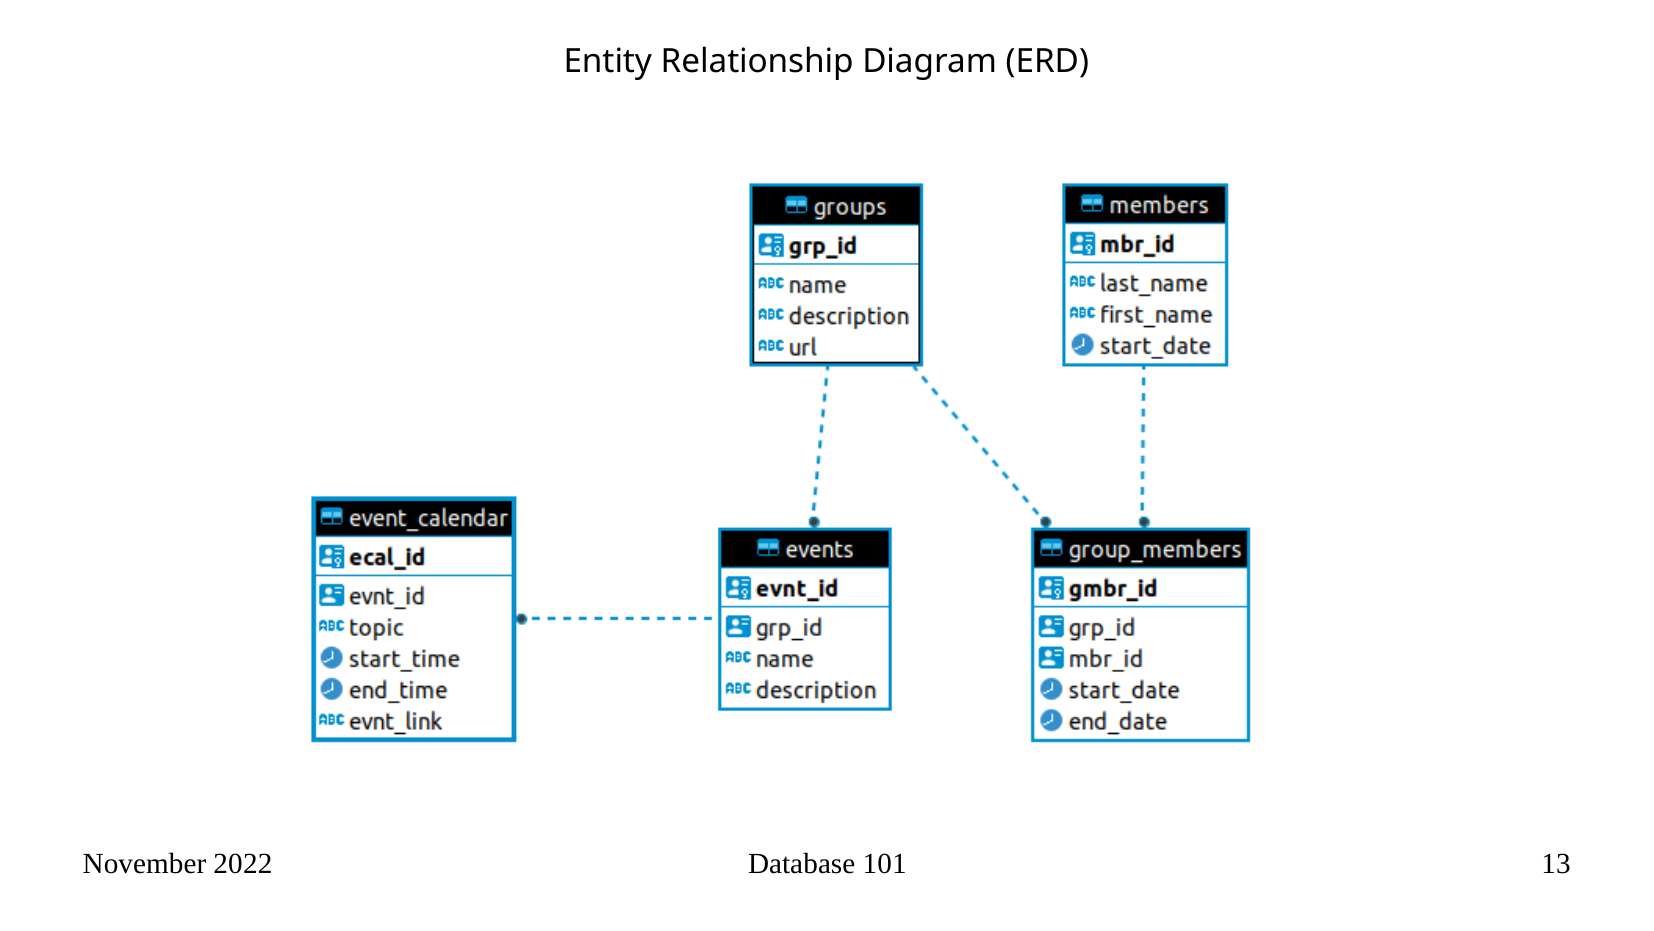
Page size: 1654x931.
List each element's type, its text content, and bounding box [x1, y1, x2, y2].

picture [296, 168, 1266, 758]
title Entity Relationship Diagram (ERD) [82, 37, 1571, 193]
